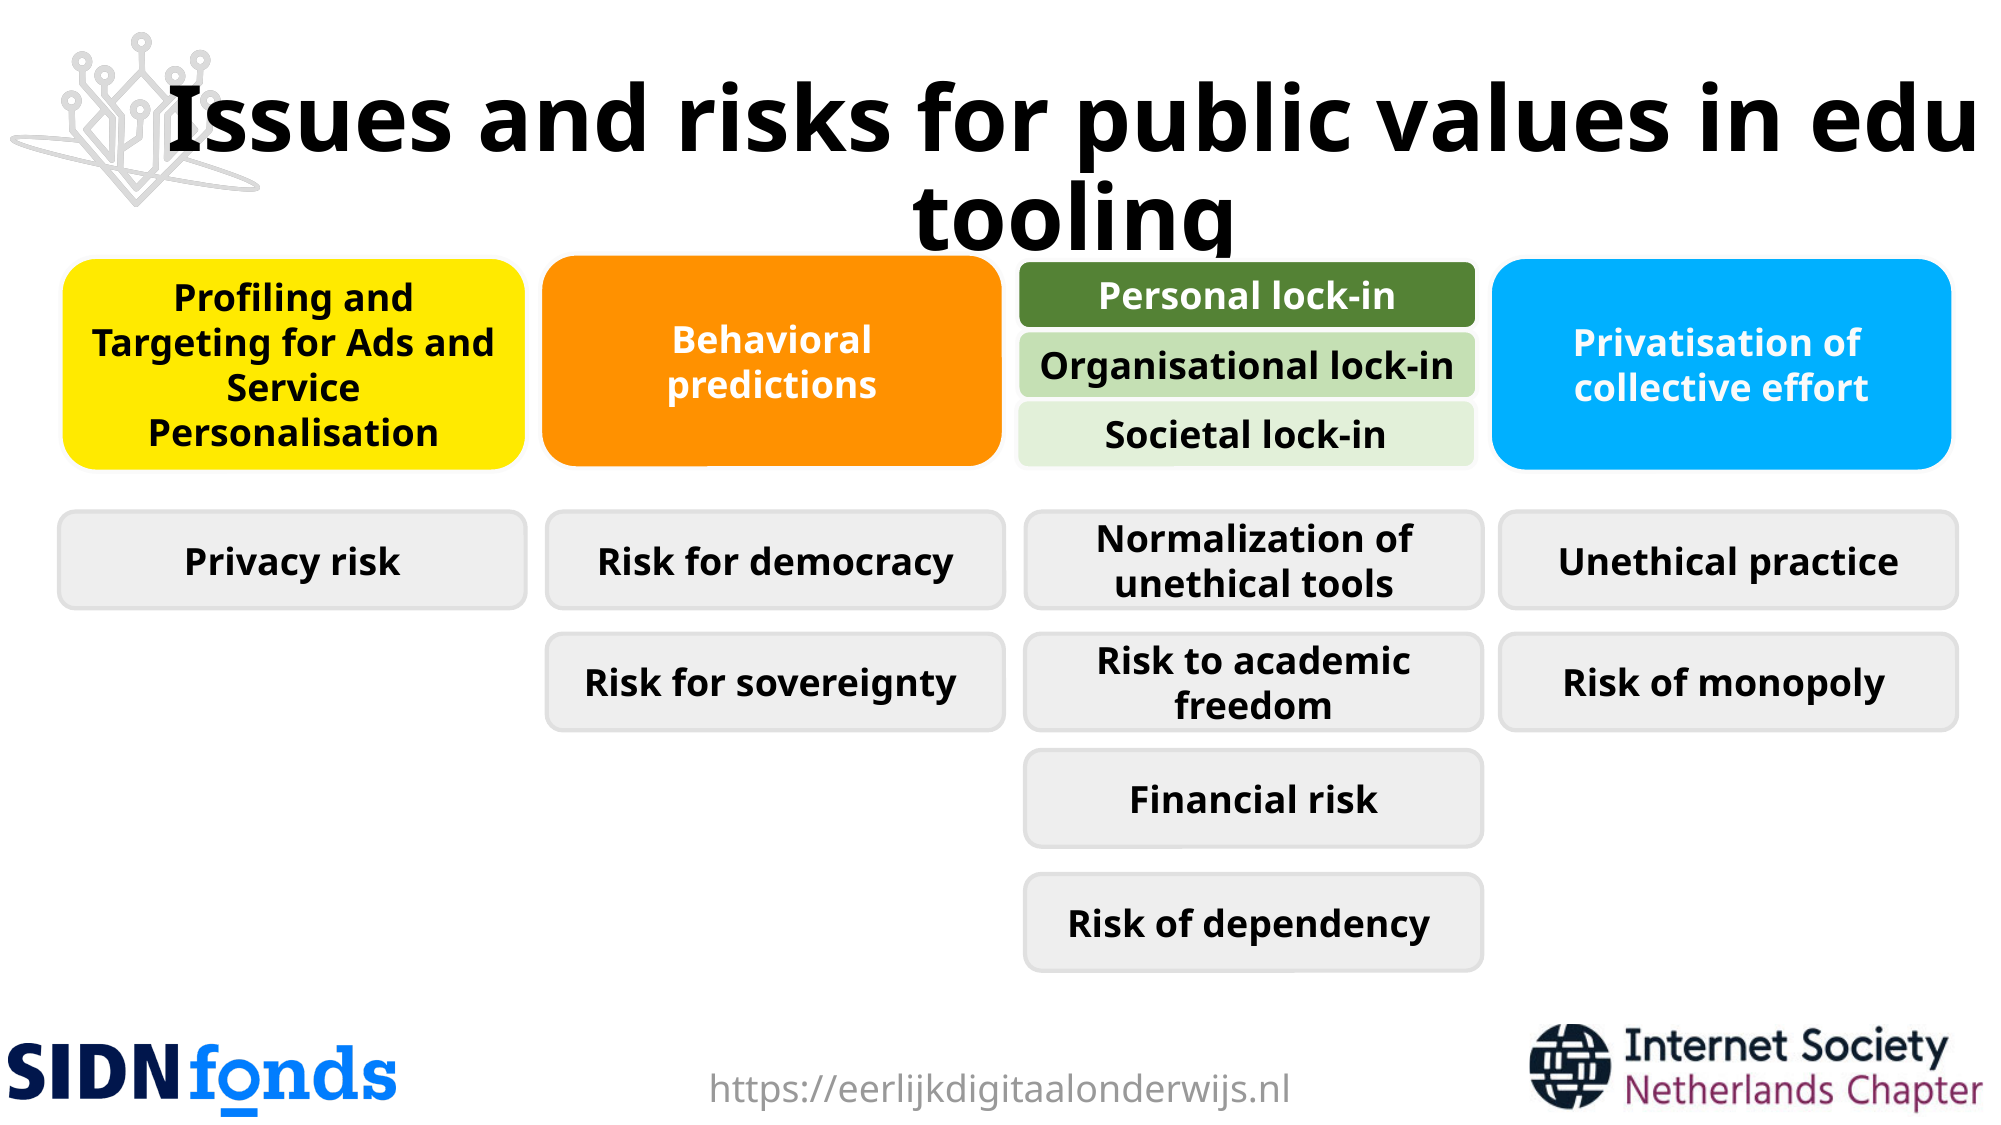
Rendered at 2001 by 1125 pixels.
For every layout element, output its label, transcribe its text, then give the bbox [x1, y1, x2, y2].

text_box Organisational lock-in [1017, 330, 1478, 399]
text_box Risk for sovereignty [546, 633, 1004, 731]
text_box Risk of dependency [1025, 873, 1483, 971]
text_box Personal lock-in [1017, 260, 1478, 330]
picture [8, 1043, 396, 1117]
text_box Profiling and Targeting for Ads and Service Personalisation [60, 268, 528, 472]
text_box Risk to academic freedom [1025, 633, 1483, 731]
text_box Privacy risk [59, 511, 526, 609]
text_box Societal lock-in [1016, 399, 1477, 469]
text_box Privatisation of collective effort [1489, 359, 1954, 472]
text_box Behavioral predictions [540, 359, 1004, 469]
text_box Unethical practice [1499, 511, 1958, 609]
text_box Risk for democracy [546, 511, 1005, 609]
text_box Financial risk [1025, 749, 1483, 847]
text_box Issues and risks for public values in edu tooling [70, 64, 2000, 359]
text_box Risk of monopoly [1499, 633, 1958, 731]
text_box Normalization of unethical tools [1025, 511, 1483, 609]
picture [1529, 1024, 1995, 1117]
